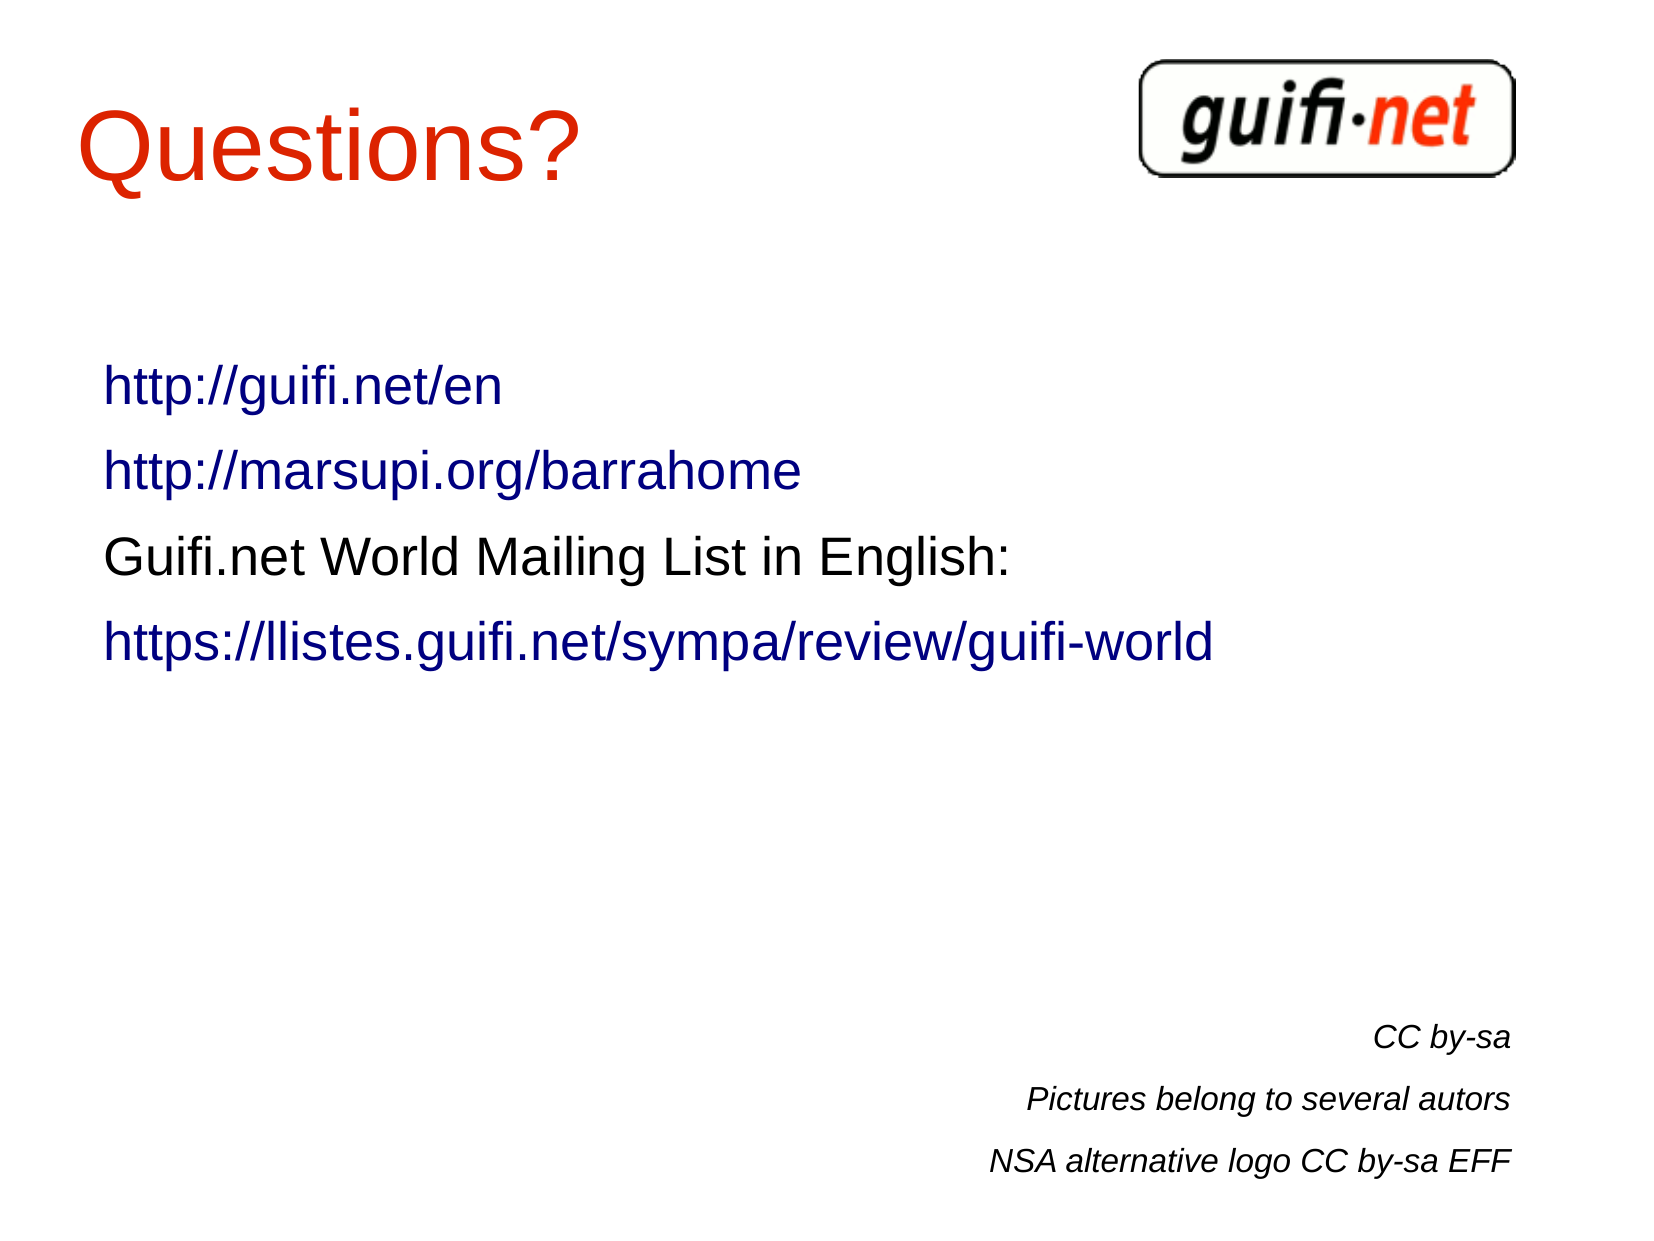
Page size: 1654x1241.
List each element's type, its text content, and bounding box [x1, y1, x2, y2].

text_box http://guifi.net/en http://marsupi.org/barrahome Guifi.net World Mailing List in English: https://llistes.guifi.net/sympa/review/guifi-world [88, 347, 1477, 680]
text_box CC by-sa Pictures belong to several autors NSA alternative logo CC by-sa EFF [974, 1011, 1654, 1187]
picture [1137, 59, 1516, 178]
title Questions? [76, 42, 1093, 250]
